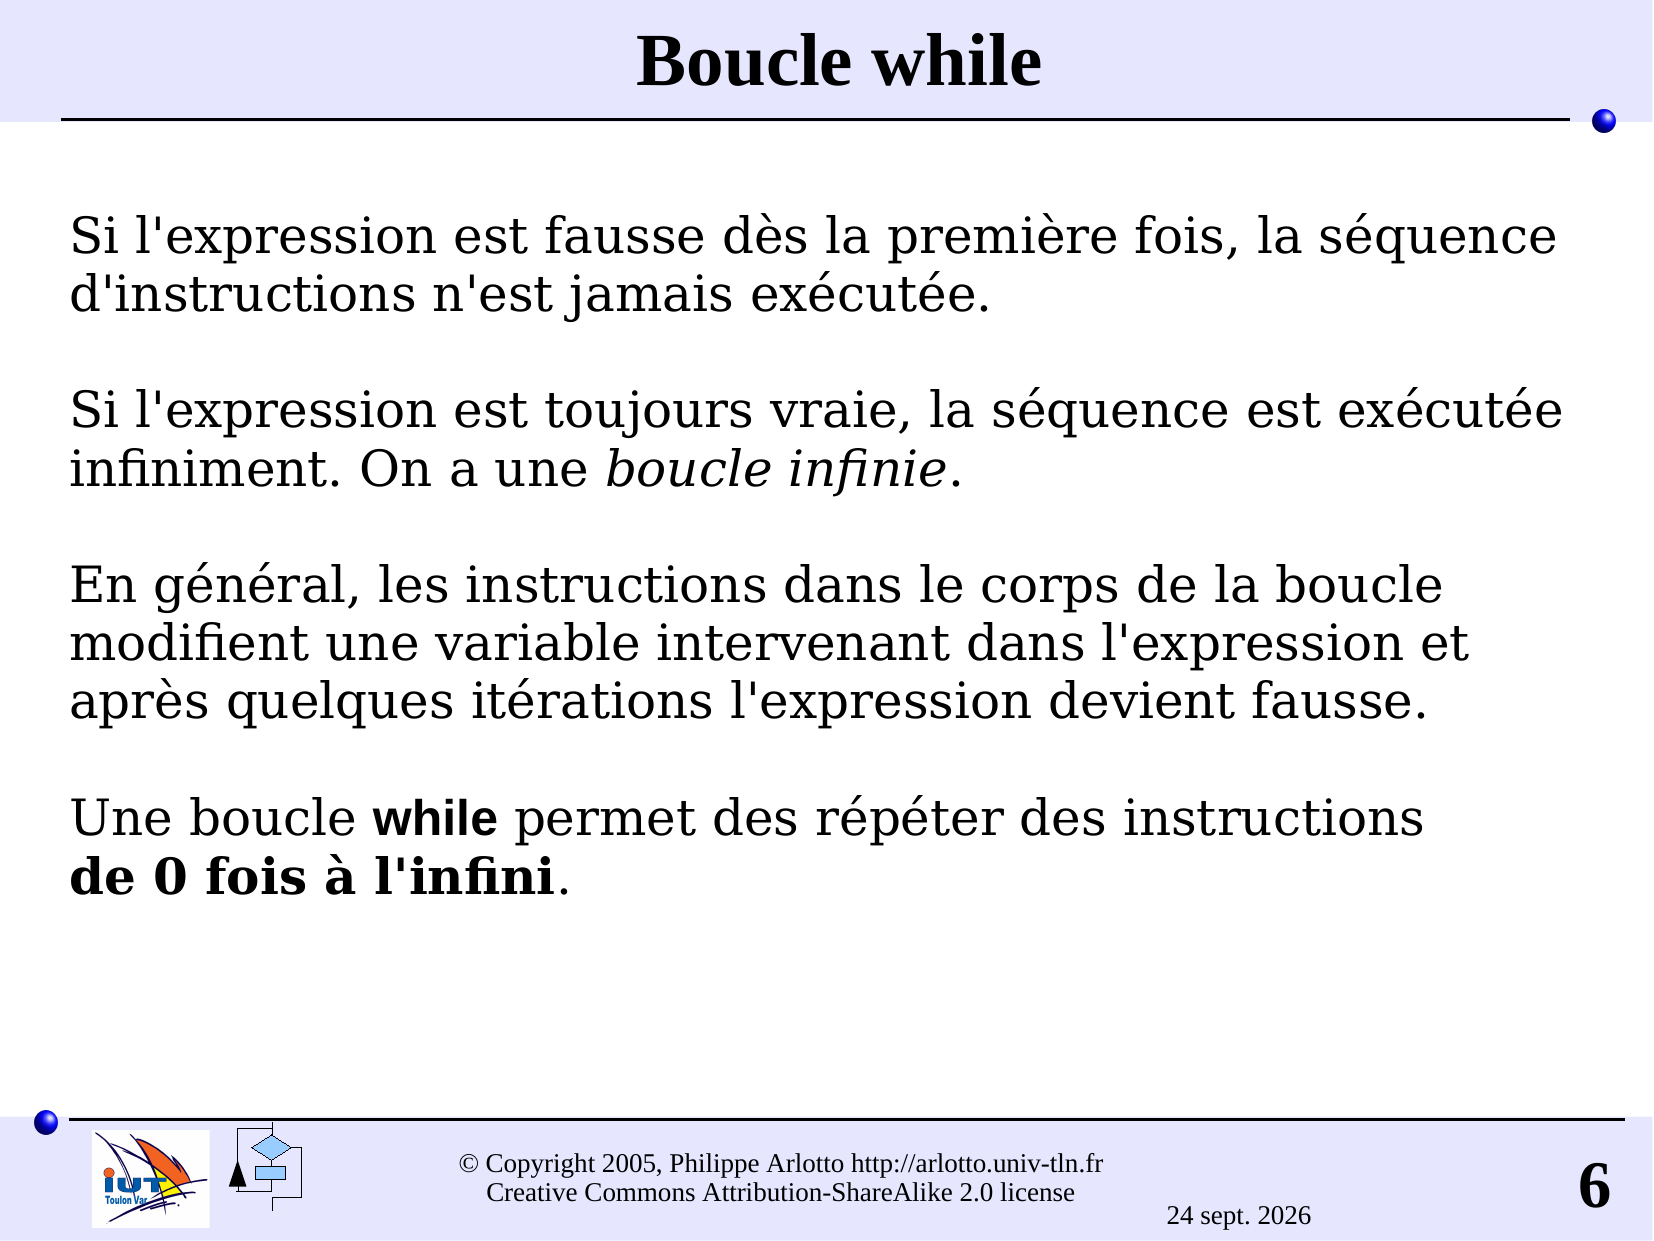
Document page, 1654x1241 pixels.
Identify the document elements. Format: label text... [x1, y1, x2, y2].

title Boucle while [95, 11, 1585, 110]
text_box Si l'expression est fausse dès la première fois, la séquence d'instructions n'est jamais exécutée. Si l'expression est toujours vraie, la séquence est exécutée infiniment. On a une boucle infinie. En général, les instructions dans le corps de la boucle modifient une variable intervenant dans l'expression et après quelques itérations l'expression devient fausse. Une boucle while permet des répéter des instructions de 0 fois à l'infini. [69, 206, 1565, 907]
